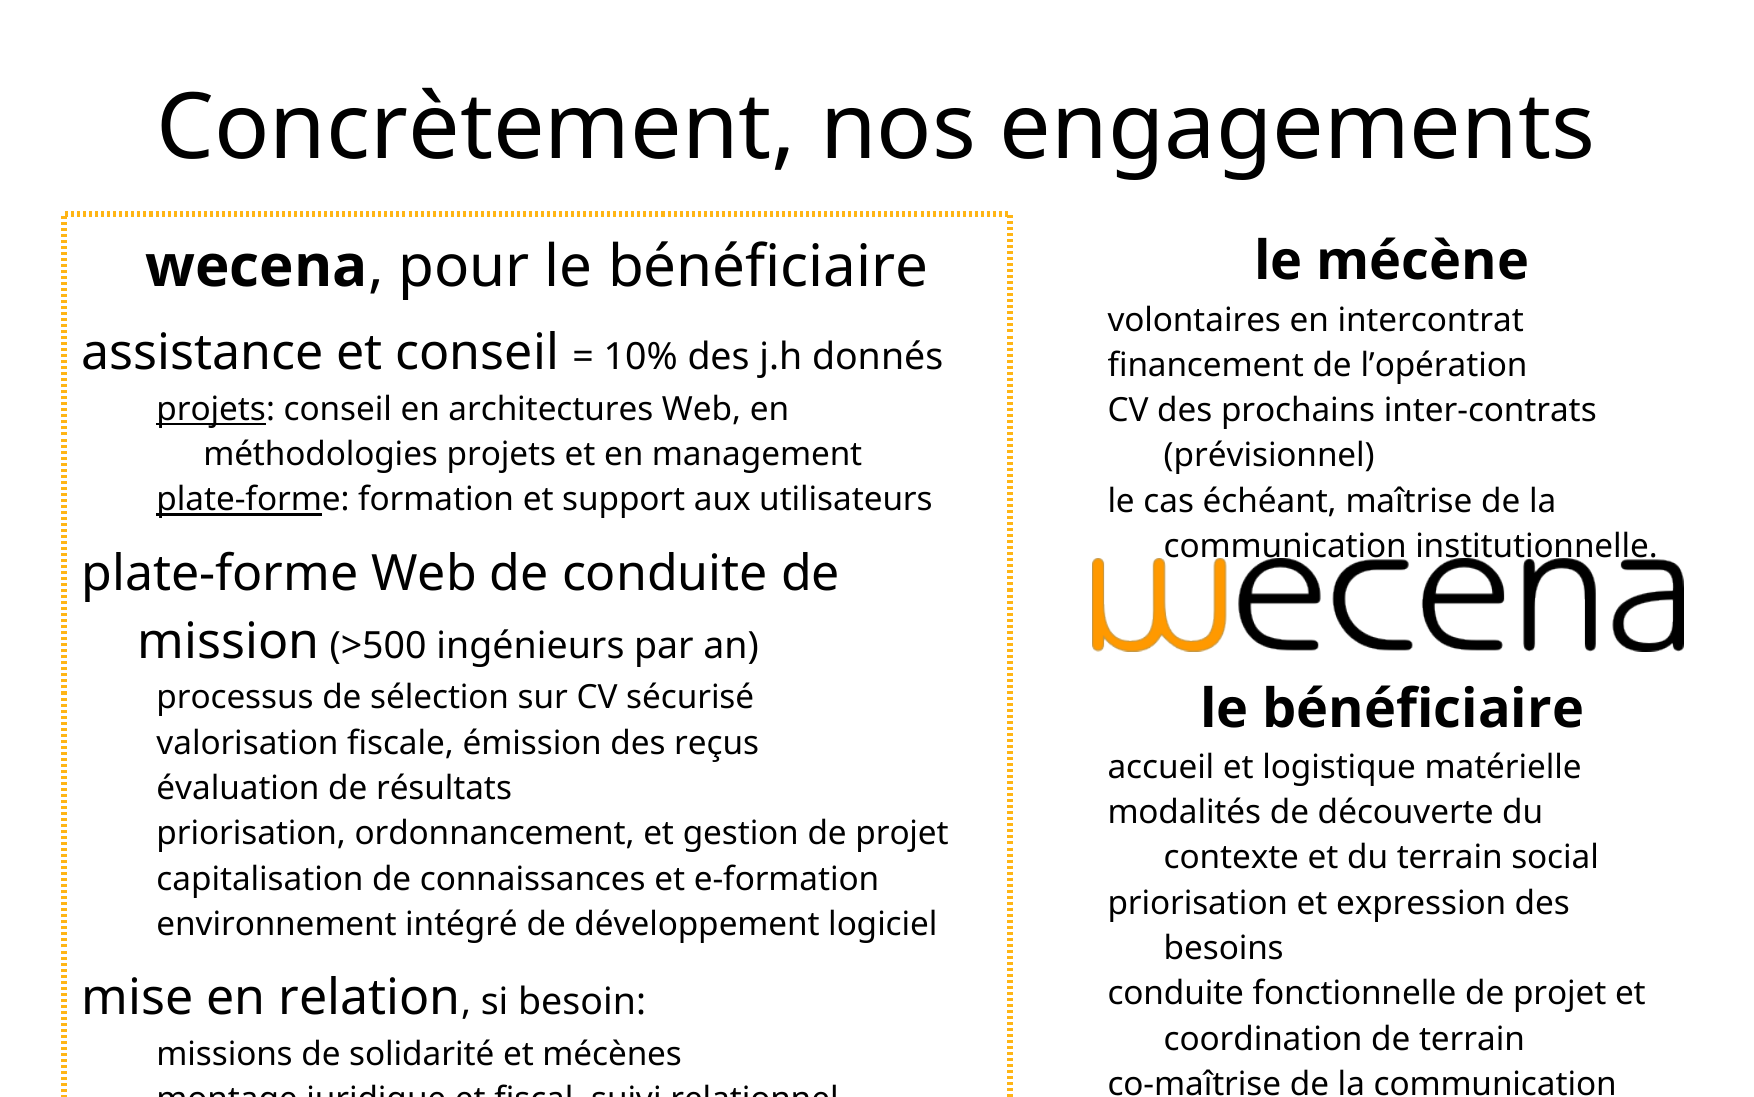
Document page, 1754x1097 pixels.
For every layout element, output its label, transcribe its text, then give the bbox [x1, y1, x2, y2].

title Concrètement, nos engagements [87, 31, 1666, 215]
list wecena, pour le bénéficiaire assistance et conseil = 10% des j.h donnés projets: conseil en architectures Web, en méthodologies projets et en management plate-forme: formation et support aux utilisateurs plate-forme Web de conduite de mission (>500 ingénieurs par an) processus de sélection sur CV sécurisé valorisation fiscale, émission des reçus évaluation de résultats priorisation, ordonnancement, et gestion de projet capitalisation de connaissances et e-formation environnement intégré de développement logiciel mise en relation, si besoin: missions de solidarité et mécènes montage juridique et fiscal, suivi relationnel [63, 214, 1010, 1067]
list le mécène volontaires en intercontrat financement de l’opération CV des prochains inter-contrats (prévisionnel) le cas échéant, maîtrise de la communication institutionnelle. [1092, 214, 1692, 550]
list le bénéficiaire accueil et logistique matérielle modalités de découverte du contexte et du terrain social priorisation et expression des besoins conduite fonctionnelle de projet et coordination de terrain co-maîtrise de la communication [1092, 661, 1692, 1060]
picture [1092, 558, 1684, 652]
